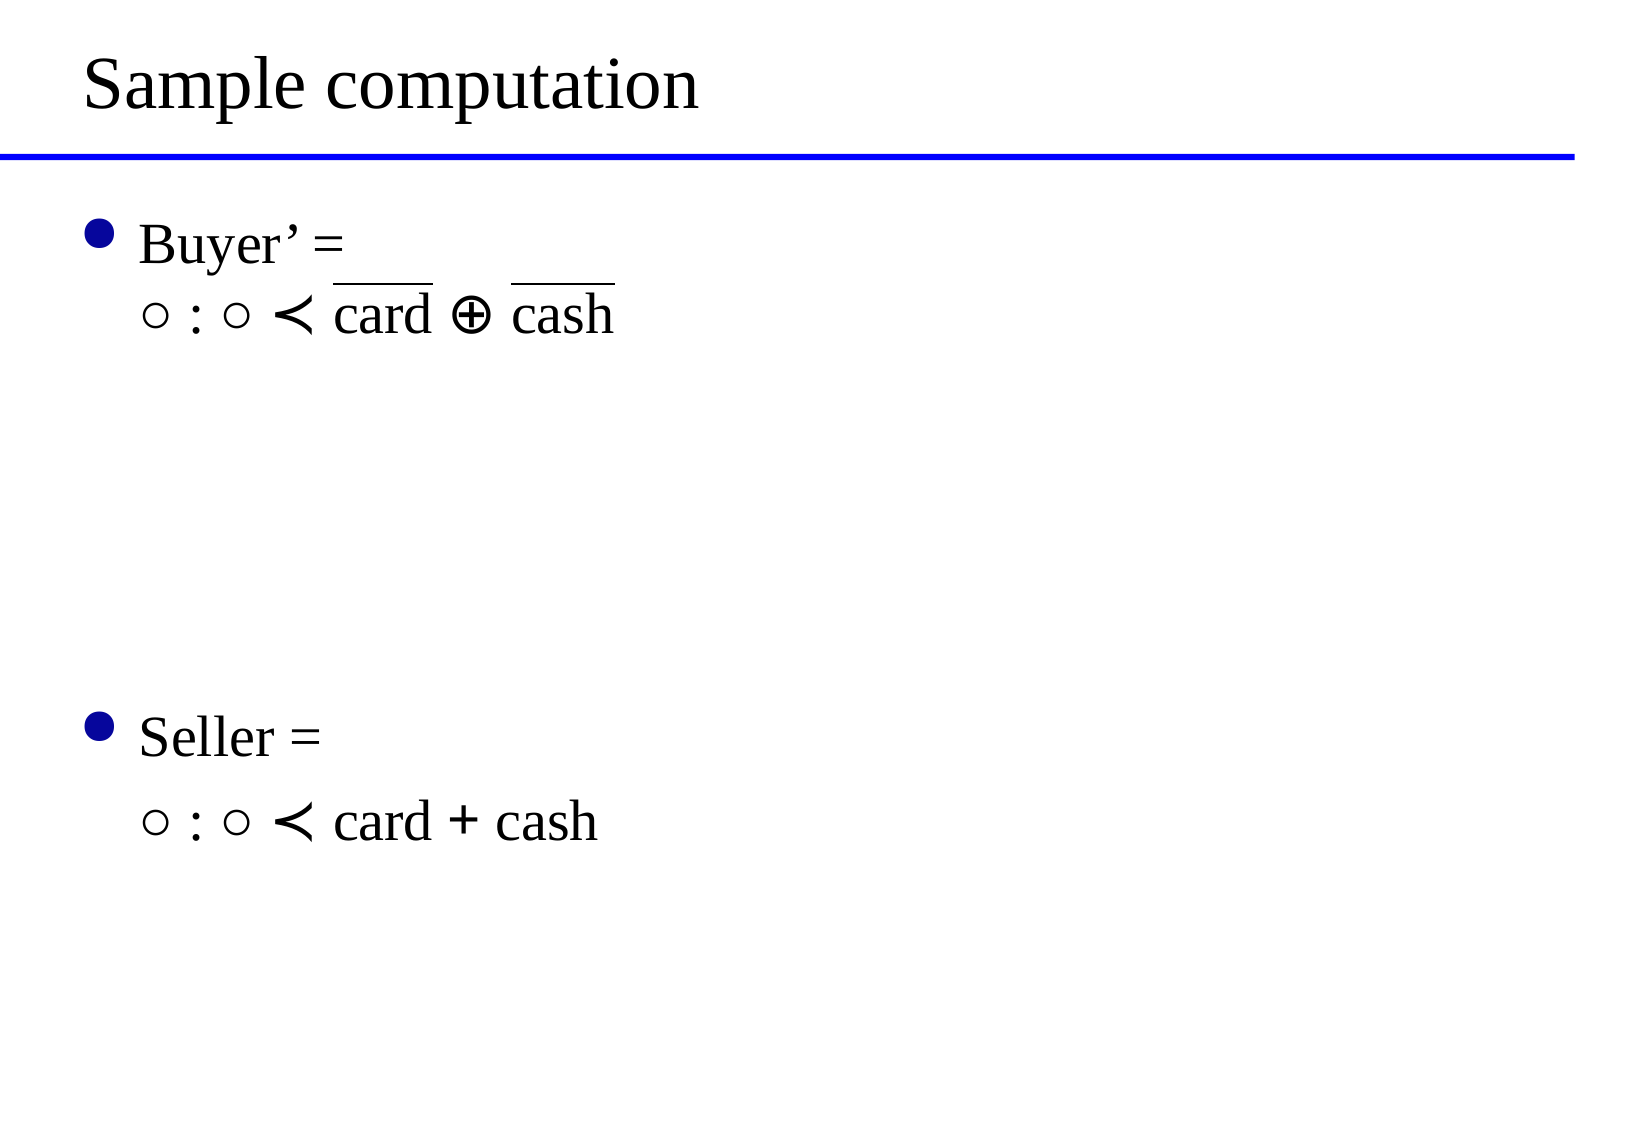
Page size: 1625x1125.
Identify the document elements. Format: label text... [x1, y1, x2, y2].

title Sample computation [67, 27, 1544, 131]
list Buyer’ = ○ : ○ ≺ card ⊕ cash Seller = ○ : ○ ≺ card + cash [67, 198, 1478, 1061]
